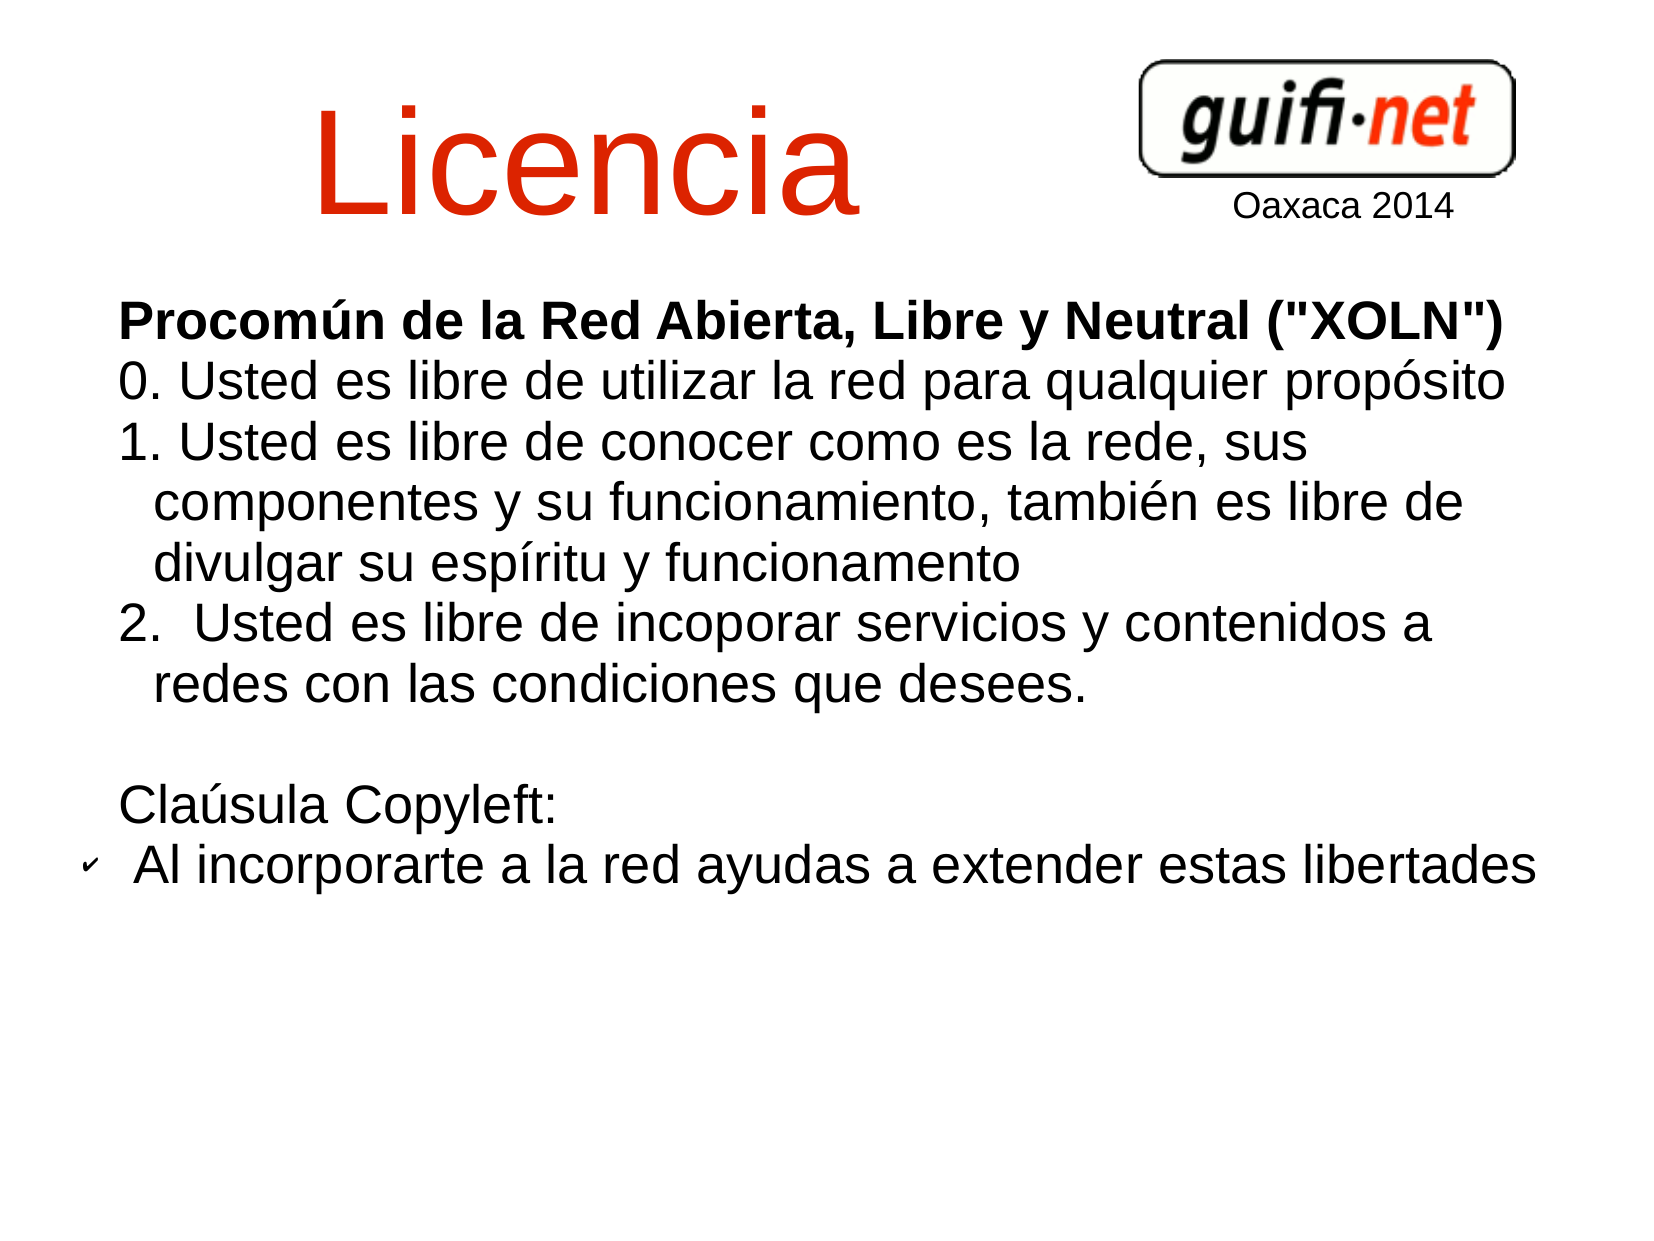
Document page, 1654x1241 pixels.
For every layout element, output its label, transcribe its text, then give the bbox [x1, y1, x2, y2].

picture [1137, 59, 1516, 177]
title Licencia [76, 66, 1093, 259]
text_box Oaxaca 2014 [1093, 177, 1654, 235]
